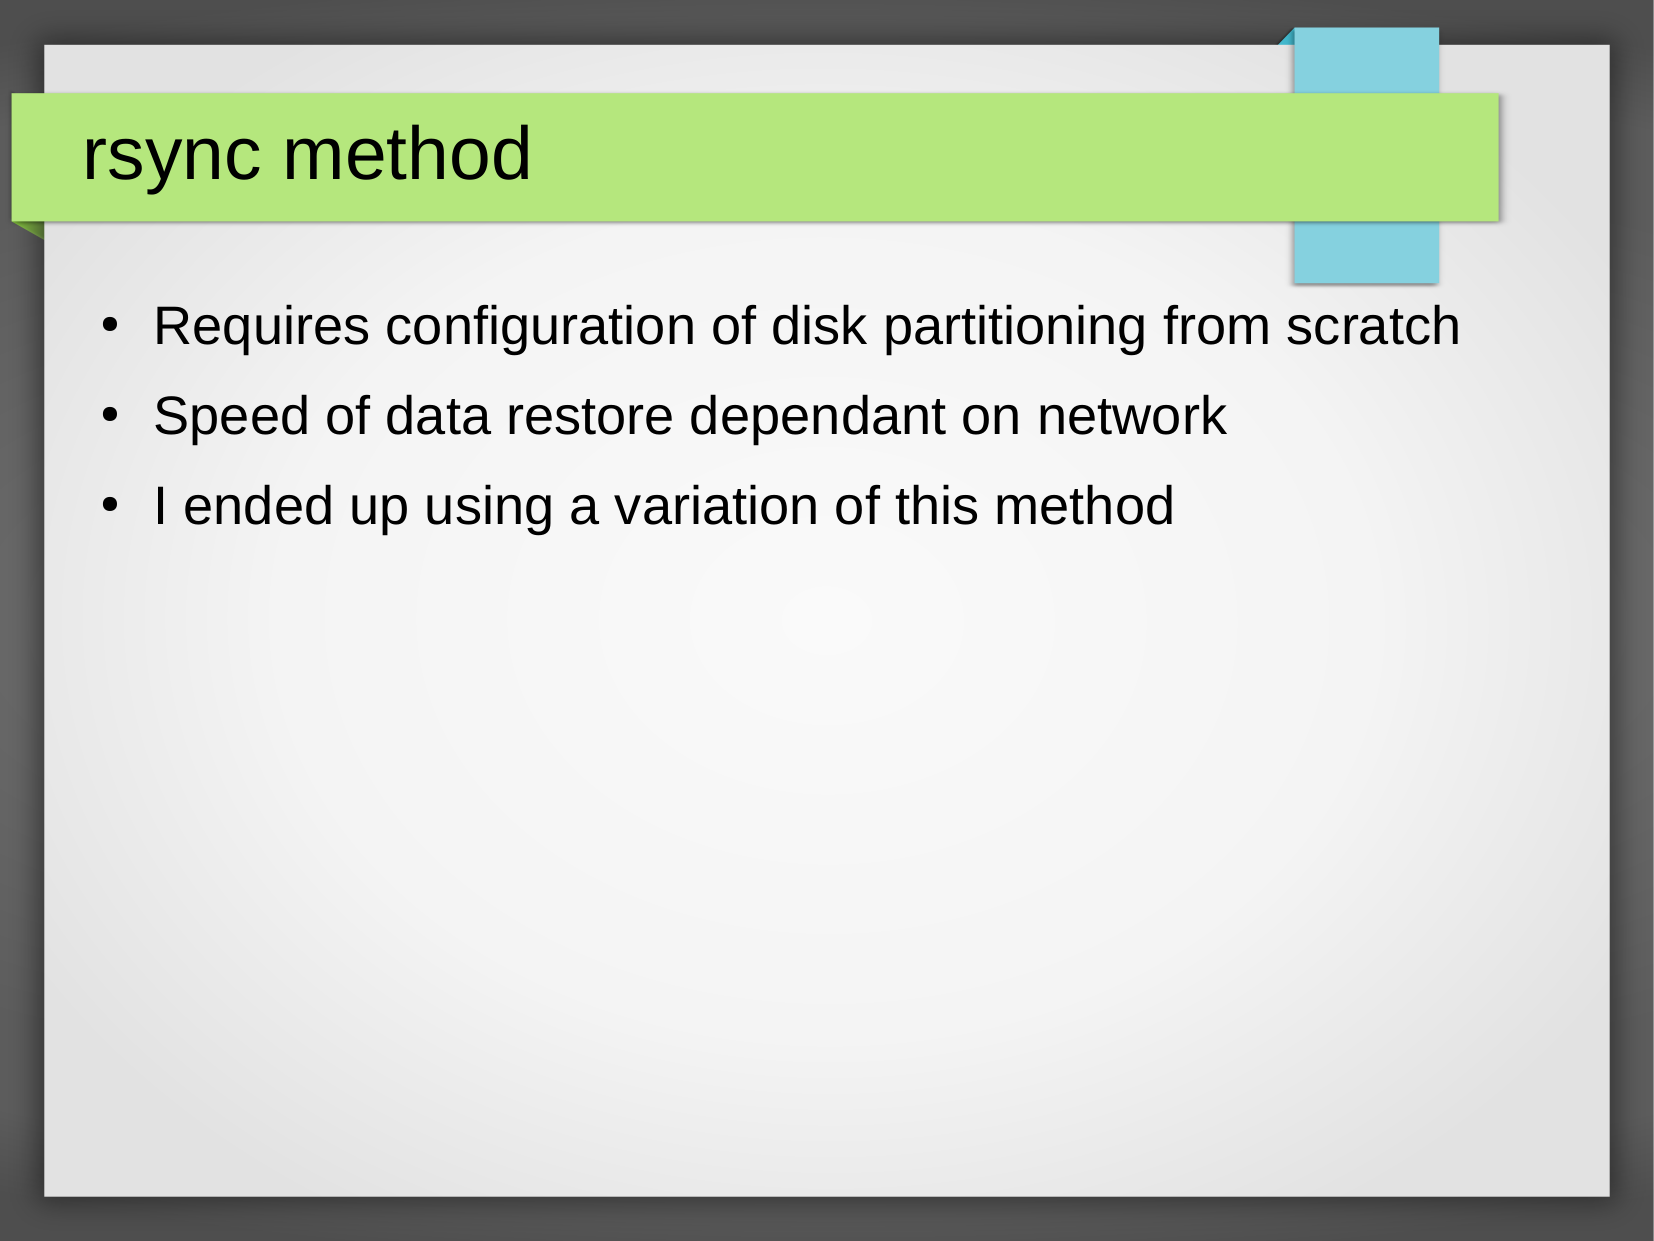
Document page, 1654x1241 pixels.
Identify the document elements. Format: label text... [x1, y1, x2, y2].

list Requires configuration of disk partitioning from scratch Speed of data restore dependant on network I ended up using a variation of this method [82, 295, 1571, 1015]
title rsync method [82, 94, 1264, 213]
picture [0, 0, 1654, 1241]
